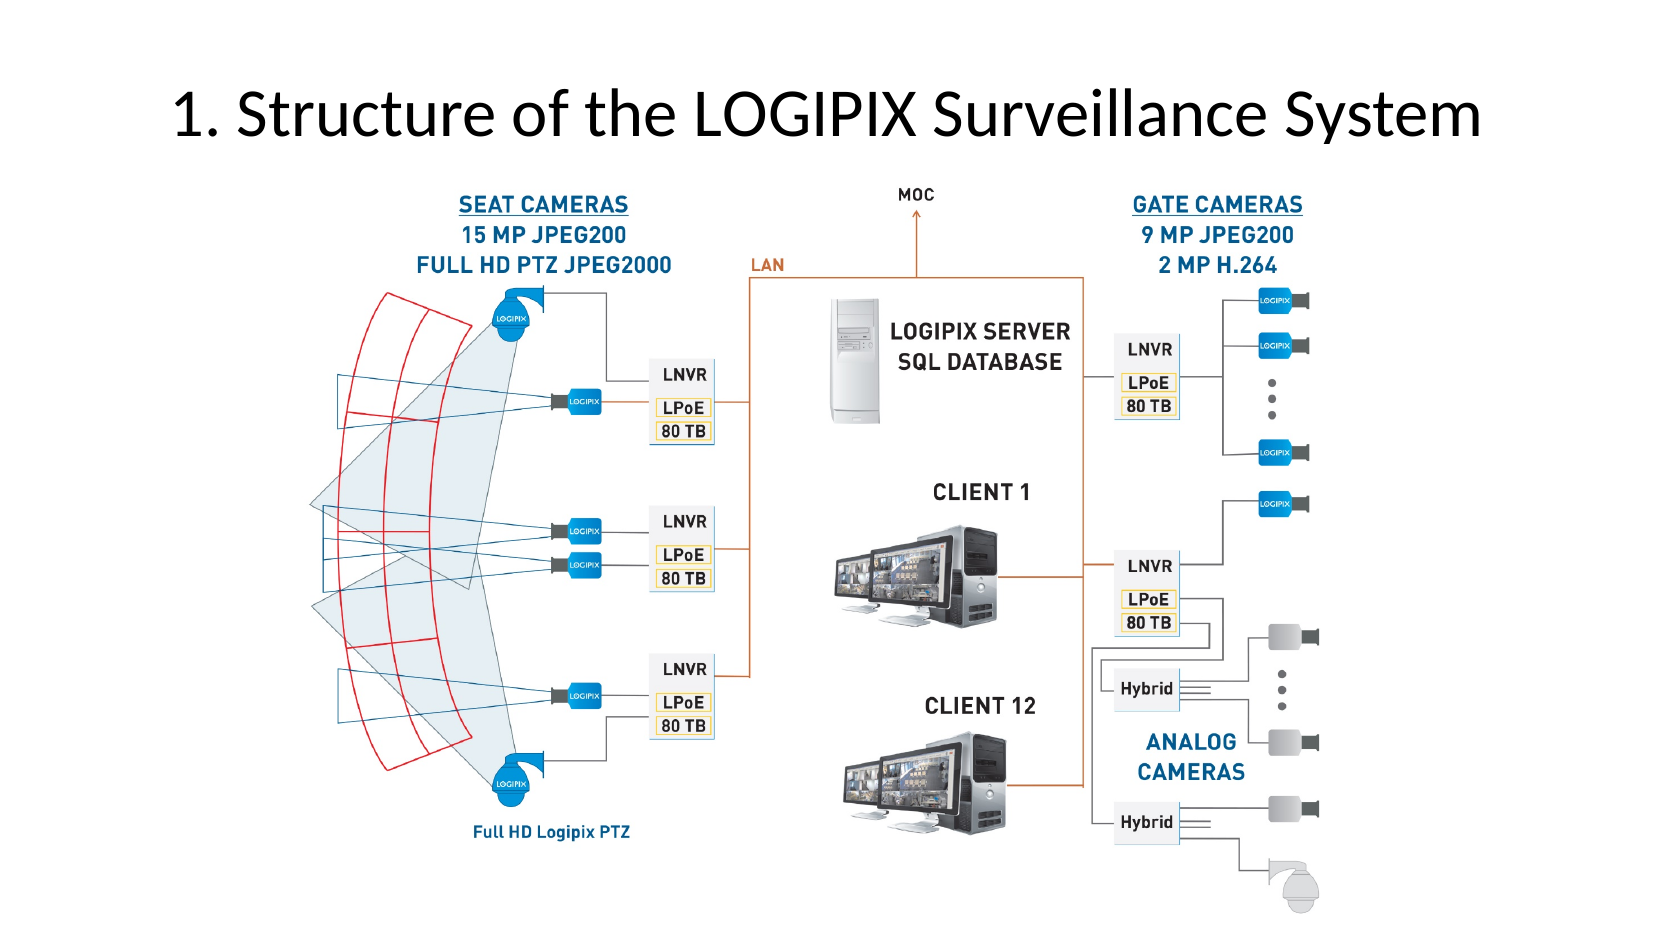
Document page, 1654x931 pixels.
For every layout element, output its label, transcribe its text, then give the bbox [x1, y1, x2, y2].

title 1. Structure of the LOGIPIX Surveillance System [82, 24, 1571, 193]
picture [292, 144, 1361, 914]
